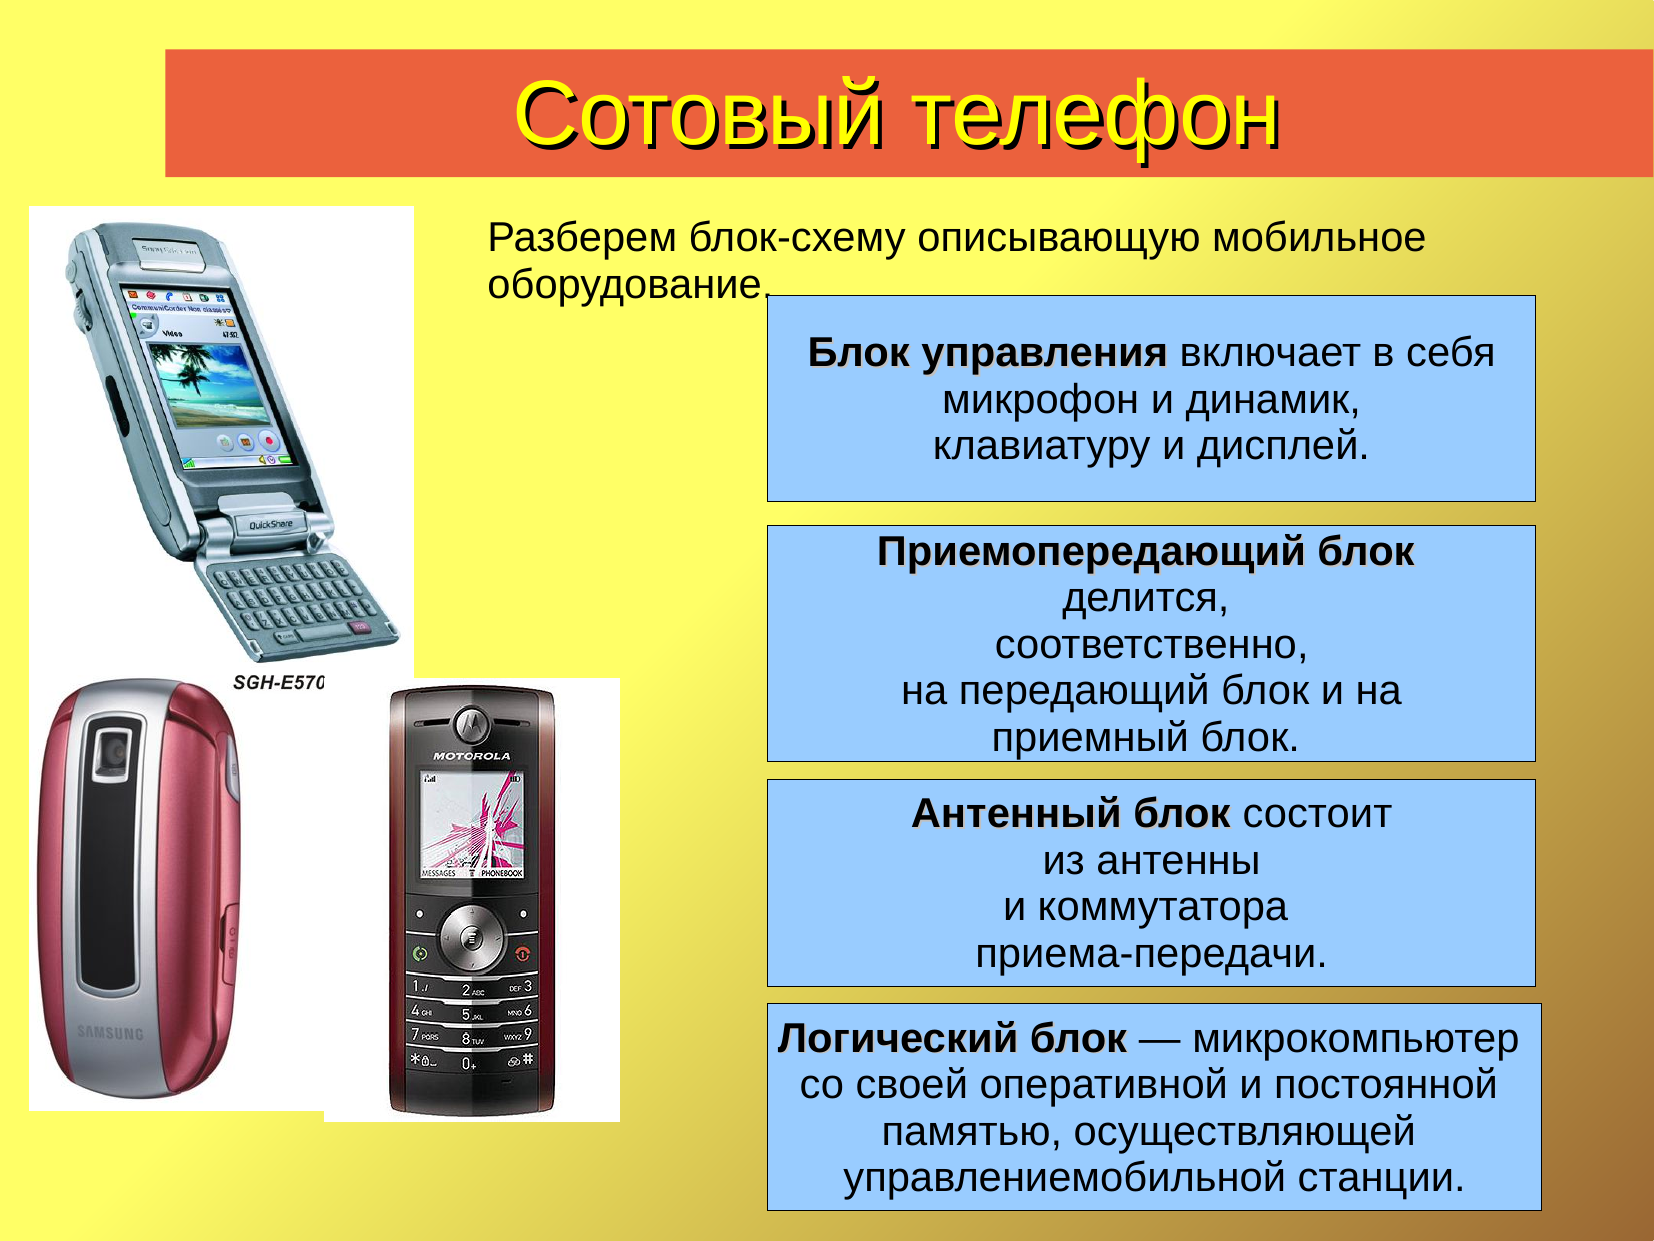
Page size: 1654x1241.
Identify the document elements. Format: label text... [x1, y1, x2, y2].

text_box Разберем блок-схему описывающую мобильное оборудование. [472, 206, 1447, 325]
text_box Логический блок — микрокомпьютер со своей оперативной и постоянной памятью, осуществляющей управлениемобильной станции. [767, 1003, 1542, 1211]
text_box Антенный блок состоит из антенны и коммутатора приема-передачи. [767, 779, 1536, 987]
text_box Блок управления включает в себя микрофон и динамик, клавиатуру и дисплей. [767, 295, 1536, 502]
text_box Приемопередающий блок делится, соответственно, на передающий блок и на приемный блок. [767, 525, 1536, 762]
picture [29, 206, 620, 1123]
title Сотовый телефон [165, 49, 1654, 178]
